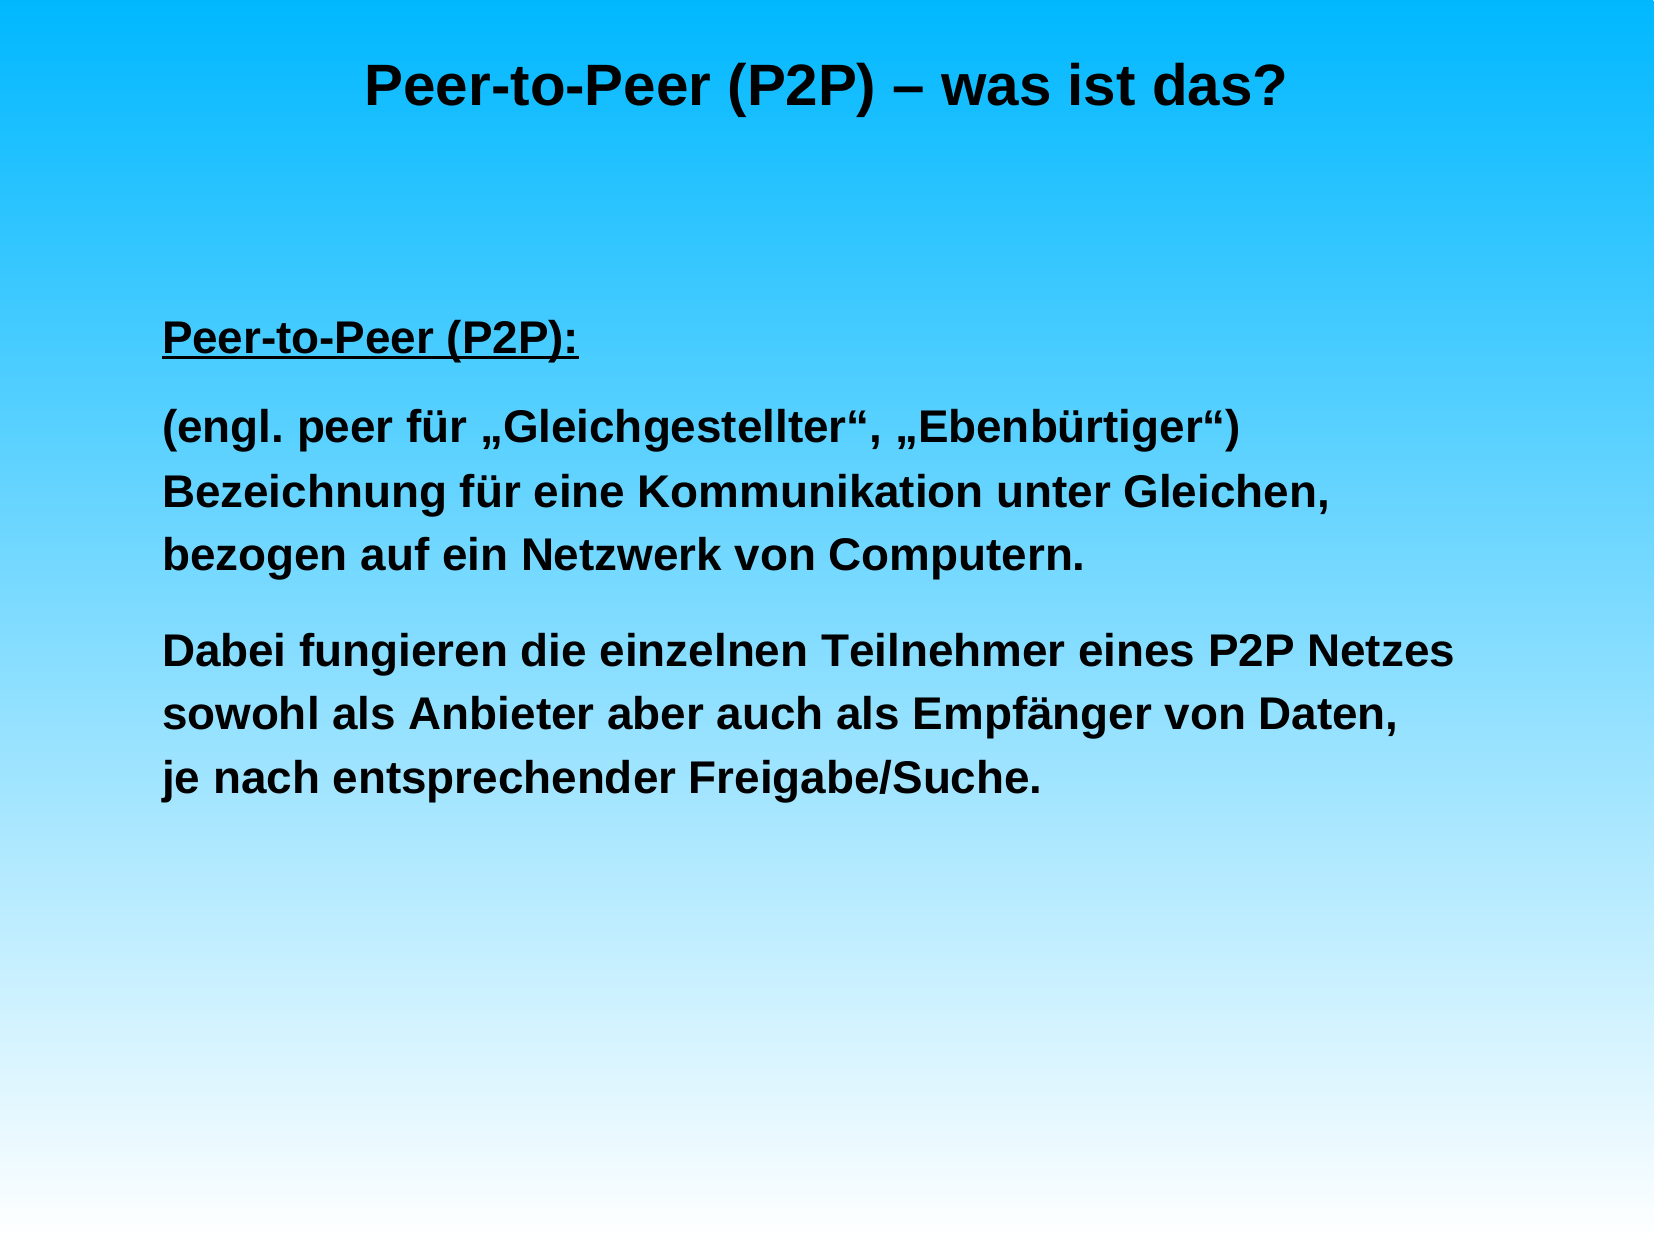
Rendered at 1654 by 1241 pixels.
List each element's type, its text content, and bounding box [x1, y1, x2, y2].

text_box Peer-to-Peer (P2P) – was ist das?‏ [83, 59, 1570, 127]
text_box Peer-to-Peer (P2P): (engl. peer für „Gleichgestellter“, „Ebenbürtiger“)‏ Bezeichnung für eine Kommunikation unter Gleichen, bezogen auf ein Netzwerk von Computern. Dabei fungieren die einzelnen Teilnehmer eines P2P Netzes sowohl als Anbieter aber auch als Empfänger von Daten, je nach entsprechender Freigabe/Suche. [147, 289, 1477, 975]
